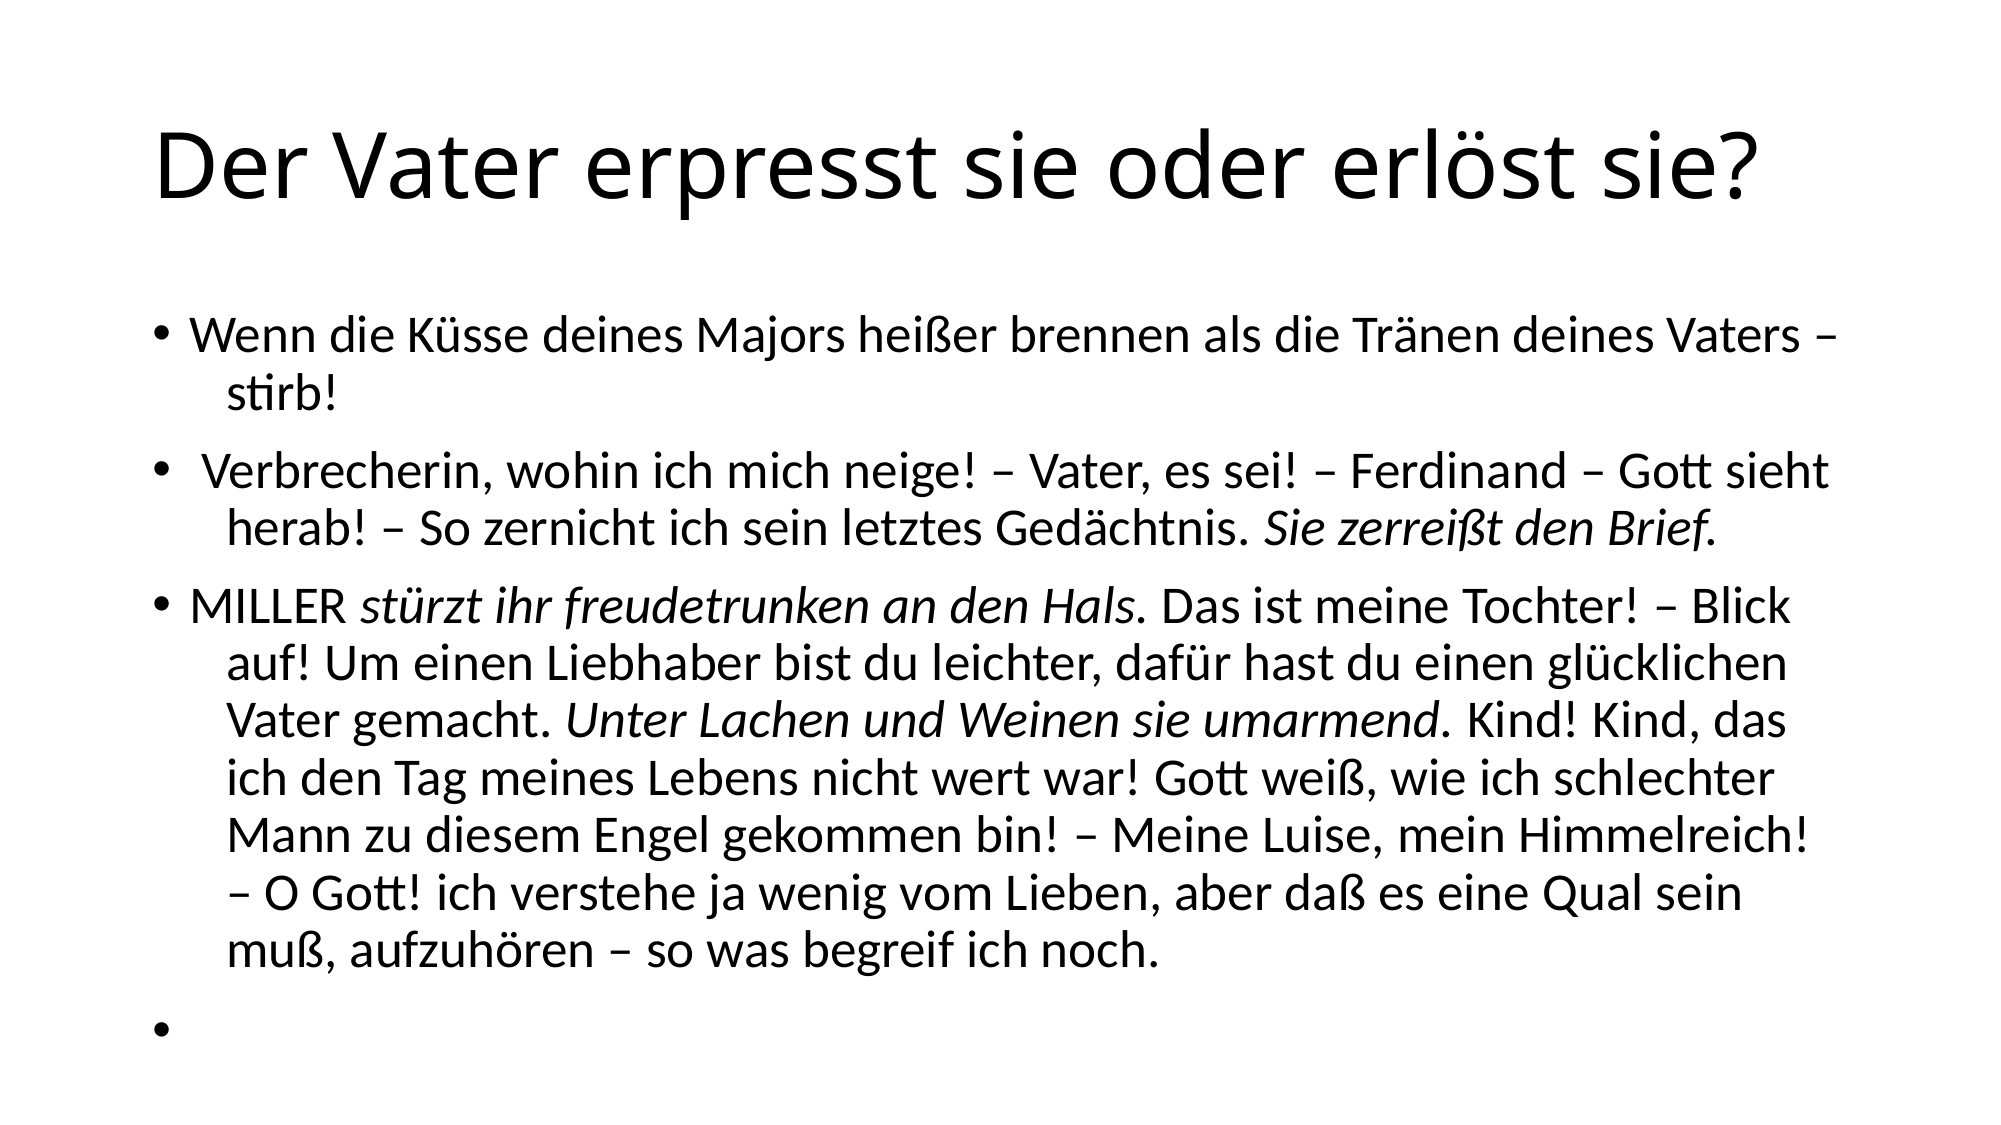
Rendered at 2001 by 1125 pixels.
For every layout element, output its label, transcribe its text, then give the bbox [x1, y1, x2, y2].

list Wenn die Küsse deines Majors heißer brennen als die Tränen deines Vaters – stirb! Verbrecherin, wohin ich mich neige! – Vater, es sei! – Ferdinand – Gott sieht herab! – So zernicht ich sein letztes Gedächtnis. Sie zerreißt den Brief. MILLER stürzt ihr freudetrunken an den Hals. Das ist meine Tochter! – Blick auf! Um einen Liebhaber bist du leichter, dafür hast du einen glücklichen Vater gemacht. Unter Lachen und Weinen sie umarmend. Kind! Kind, das ich den Tag meines Lebens nicht wert war! Gott weiß, wie ich schlechter Mann zu diesem Engel gekommen bin! – Meine Luise, mein Himmelreich! – O Gott! ich verstehe ja wenig vom Lieben, aber daß es eine Qual sein muß, aufzuhören – so was begreif ich noch. [137, 299, 1863, 1014]
title Der Vater erpresst sie oder erlöst sie? [137, 59, 1863, 278]
